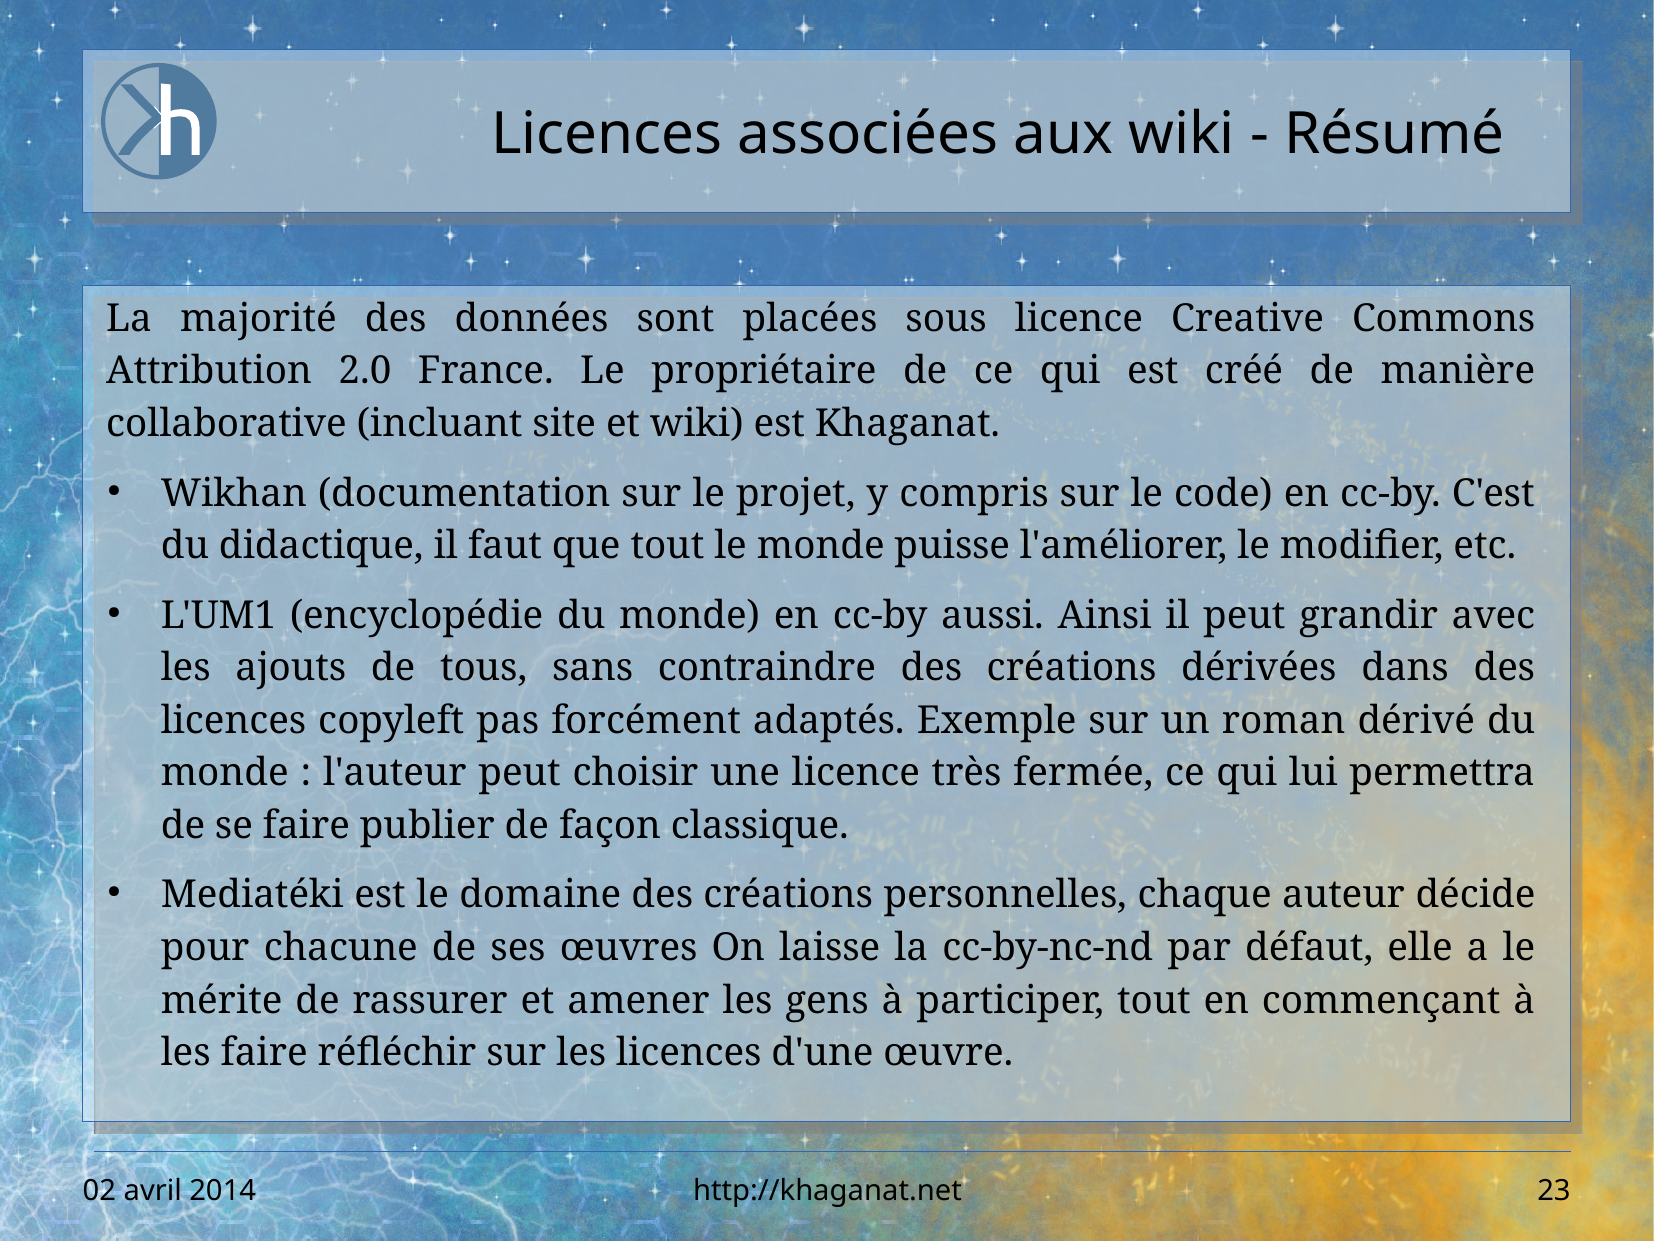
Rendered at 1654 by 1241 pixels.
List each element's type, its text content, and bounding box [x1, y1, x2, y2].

title Licences associées aux wiki - Résumé [425, 49, 1571, 213]
picture [0, 0, 1654, 1241]
list La majorité des données sont placées sous licence Creative Commons Attribution 2.0 France. Le propriétaire de ce qui est créé de manière collaborative (incluant site et wiki) est Khaganat. Wikhan (documentation sur le projet, y compris sur le code) en cc-by. C'est du didactique, il faut que tout le monde puisse l'améliorer, le modifier, etc. L'UM1 (encyclopédie du monde) en cc-by aussi. Ainsi il peut grandir avec les ajouts de tous, sans contraindre des créations dérivées dans des licences copyleft pas forcément adaptés. Exemple sur un roman dérivé du monde : l'auteur peut choisir une licence très fermée, ce qui lui permettra de se faire publier de façon classique. Mediatéki est le domaine des créations personnelles, chaque auteur décide pour chacune de ses œuvres On laisse la cc-by-nc-nd par défaut, elle a le mérite de rassurer et amener les gens à participer, tout en commençant à les faire réfléchir sur les licences d'une œuvre. [106, 290, 1536, 1123]
